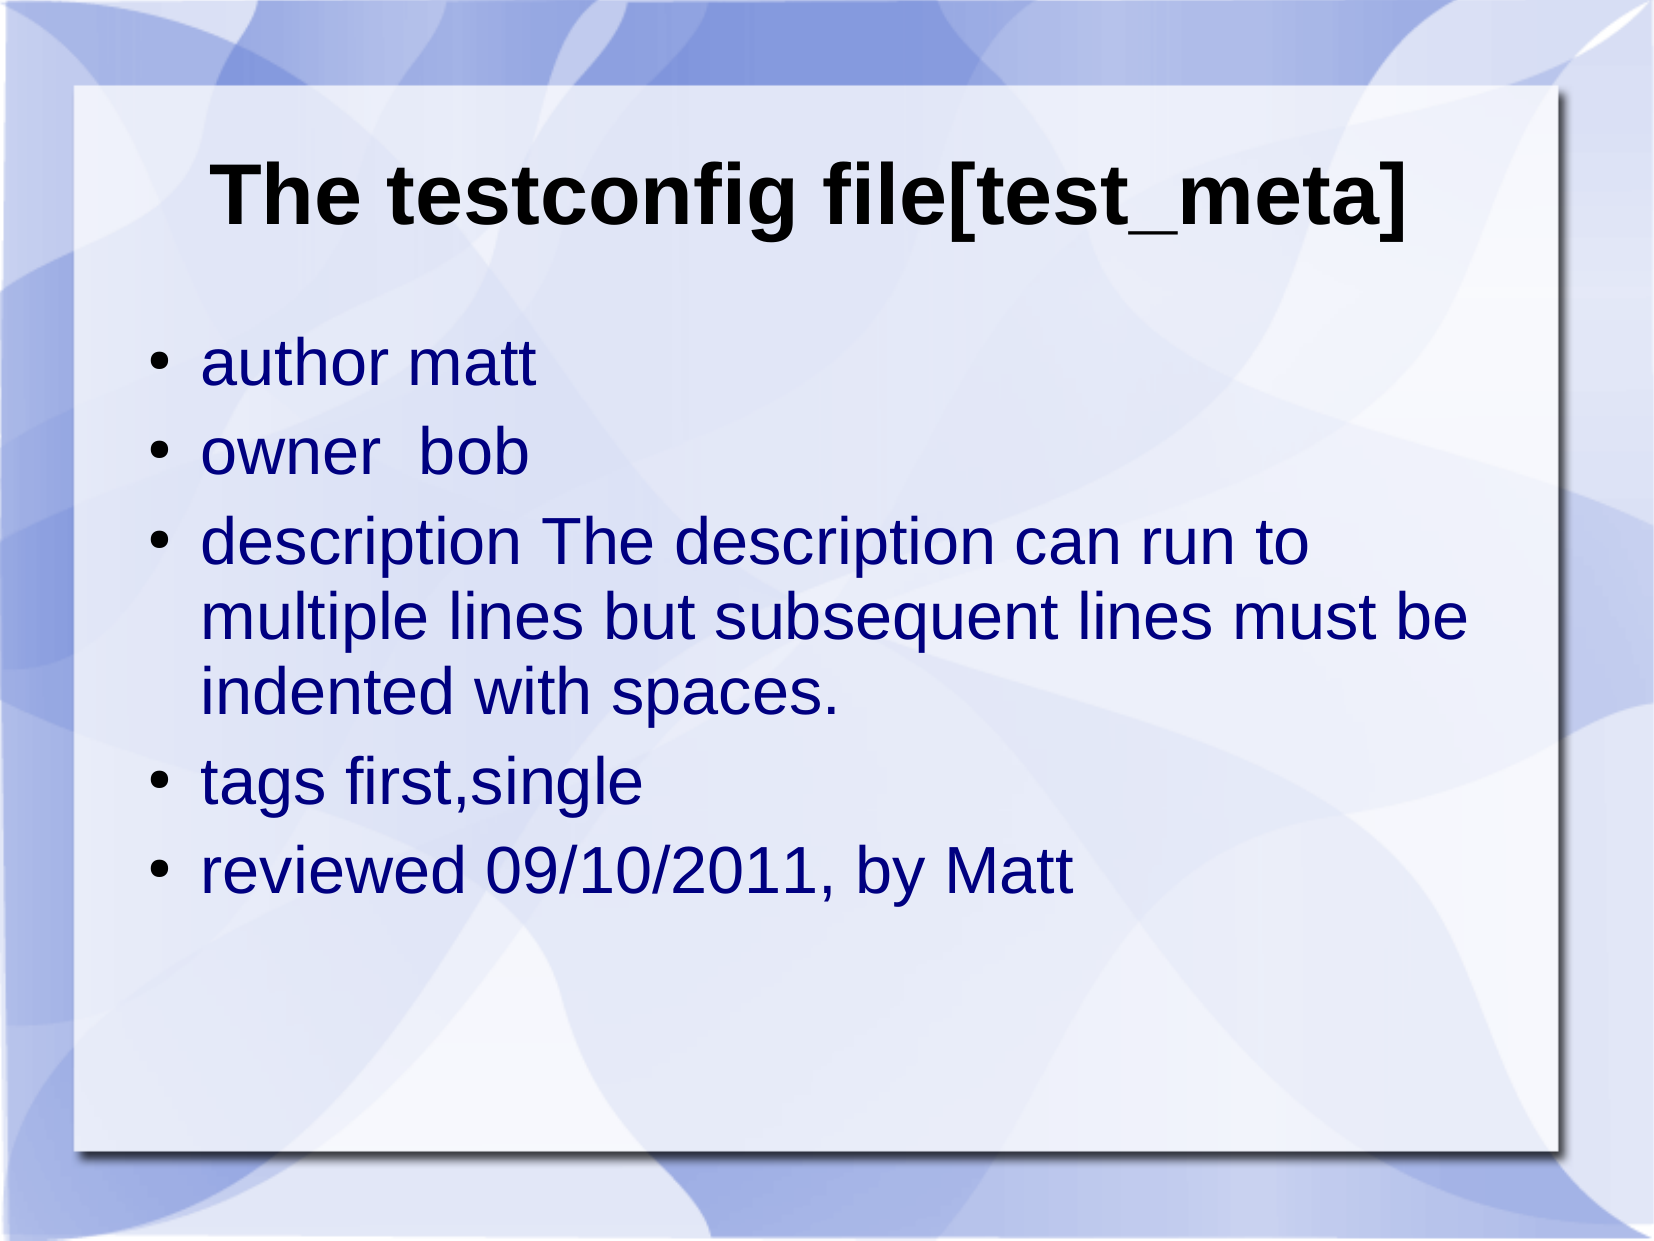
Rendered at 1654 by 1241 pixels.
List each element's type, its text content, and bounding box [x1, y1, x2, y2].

title The testconfig file[test_meta] [82, 90, 1536, 298]
picture [0, 0, 1654, 1241]
list author matt owner bob description The description can run to multiple lines but subsequent lines must be indented with spaces. tags first,single reviewed 09/10/2011, by Matt [129, 324, 1489, 1045]
